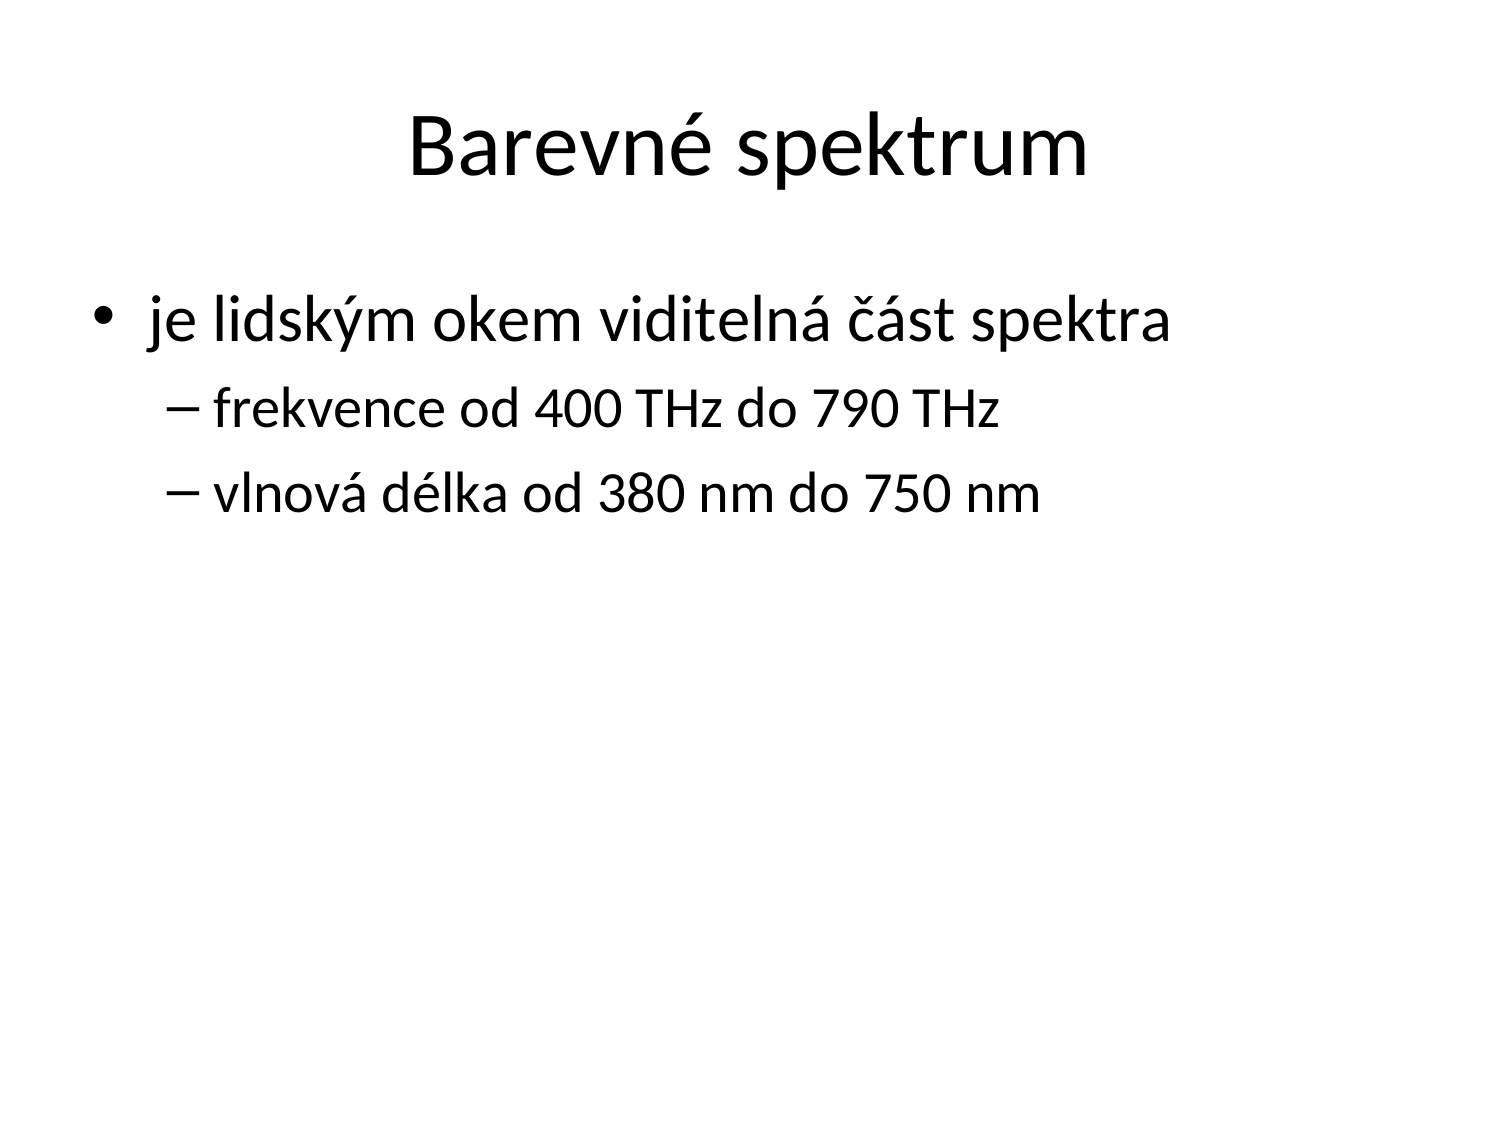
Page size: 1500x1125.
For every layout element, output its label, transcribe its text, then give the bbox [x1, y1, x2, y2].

title Barevné spektrum [75, 45, 1426, 233]
list je lidským okem viditelná část spektra frekvence od 400 THz do 790 THz vlnová délka od 380 nm do 750 nm [76, 267, 1427, 1010]
